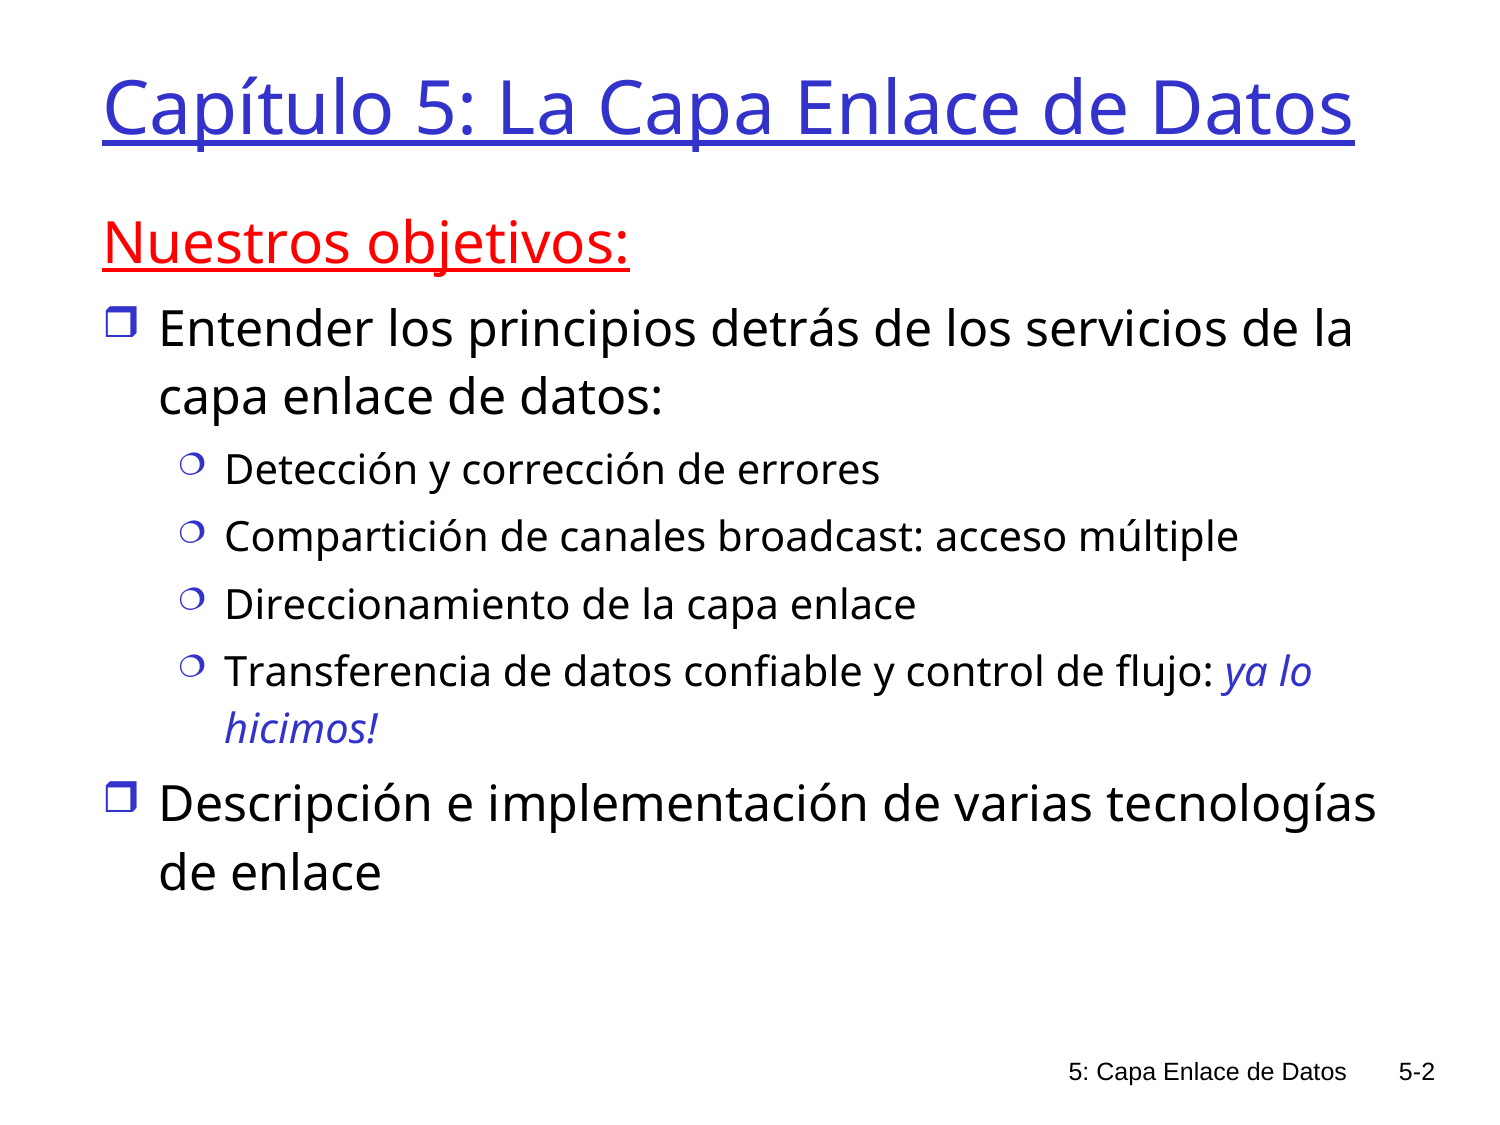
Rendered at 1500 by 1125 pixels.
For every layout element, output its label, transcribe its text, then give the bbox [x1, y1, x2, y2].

title Capítulo 5: La Capa Enlace de Datos [87, 15, 1426, 193]
list Nuestros objetivos: Entender los principios detrás de los servicios de la capa enlace de datos: Detección y corrección de errores Compartición de canales broadcast: acceso múltiple Direccionamiento de la capa enlace Transferencia de datos confiable y control de flujo: ya lo hicimos! Descripción e implementación de varias tecnologías de enlace [87, 193, 1426, 1027]
